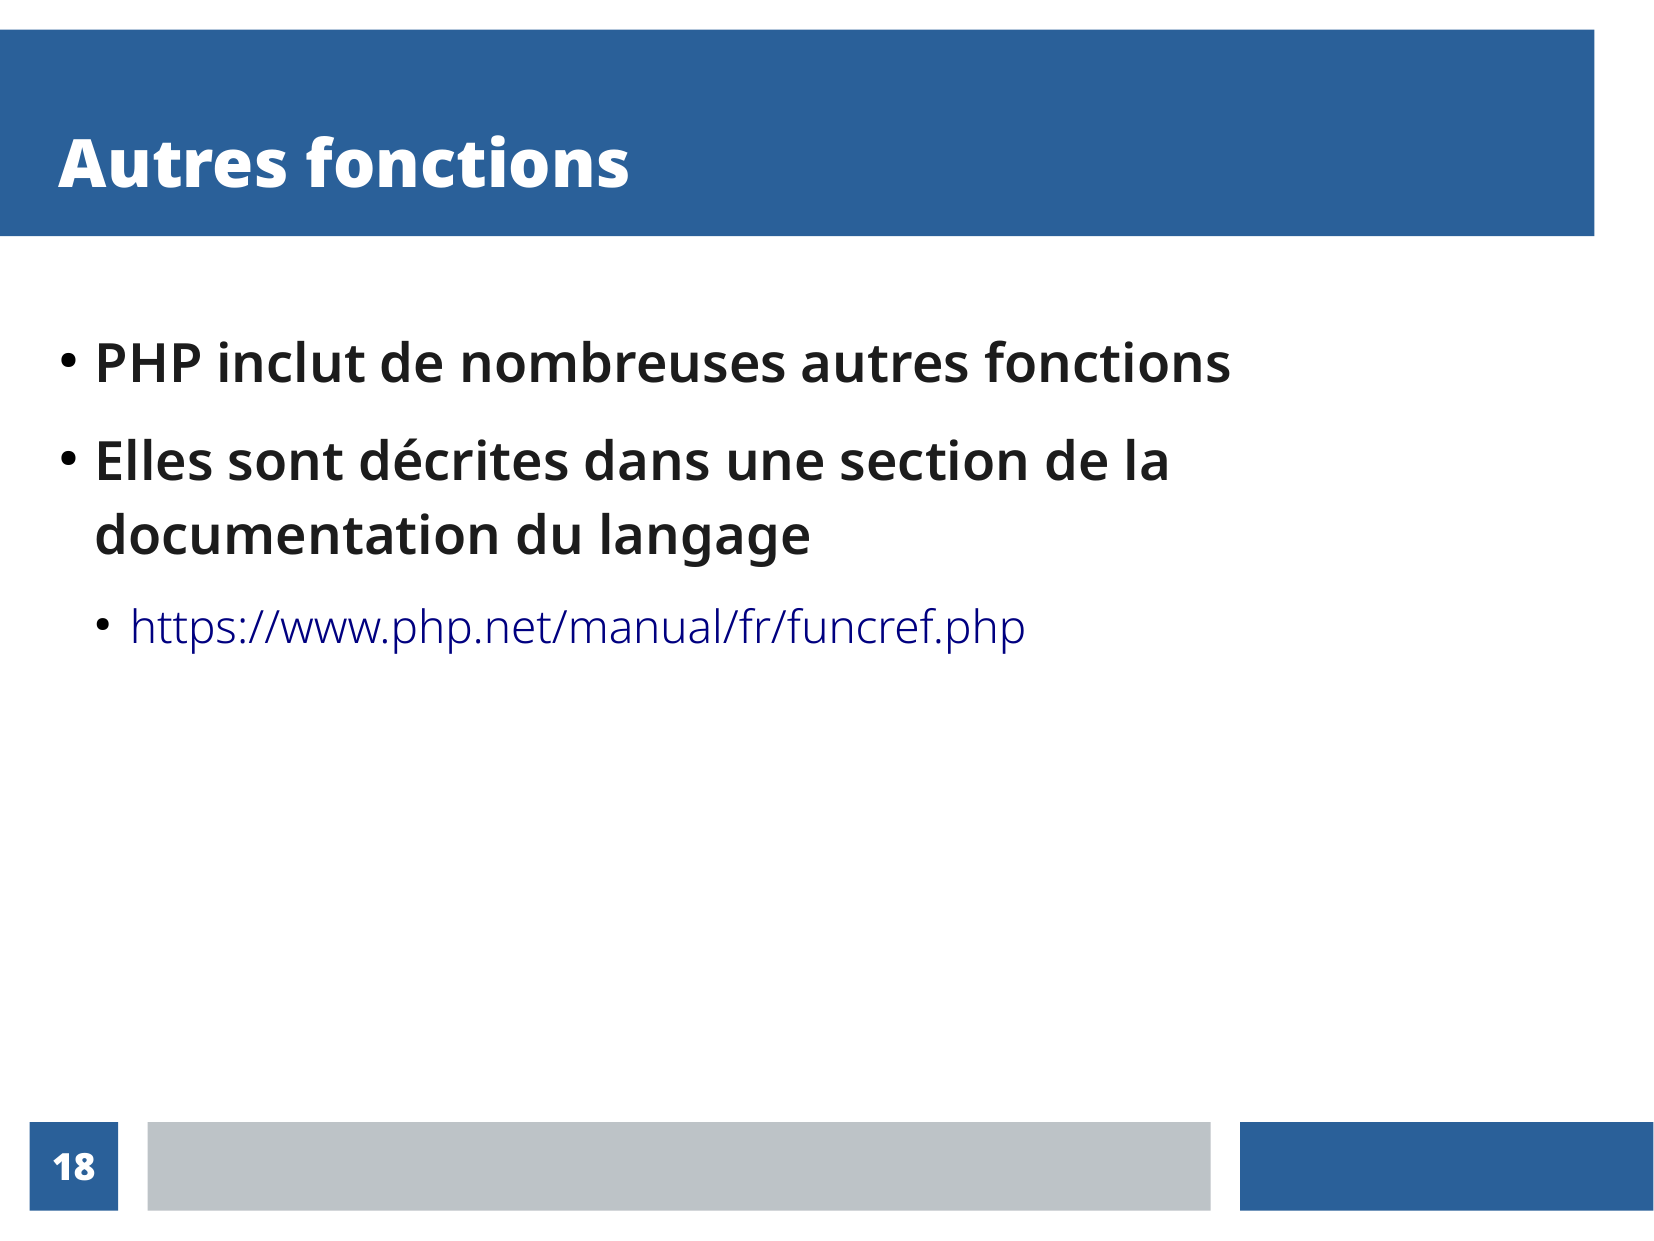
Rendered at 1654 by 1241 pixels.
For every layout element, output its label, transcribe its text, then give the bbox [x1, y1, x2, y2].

list PHP inclut de nombreuses autres fonctions Elles sont décrites dans une section de la documentation du langage https://www.php.net/manual/fr/funcref.php [59, 324, 1565, 1093]
title Autres fonctions [59, 59, 1595, 207]
